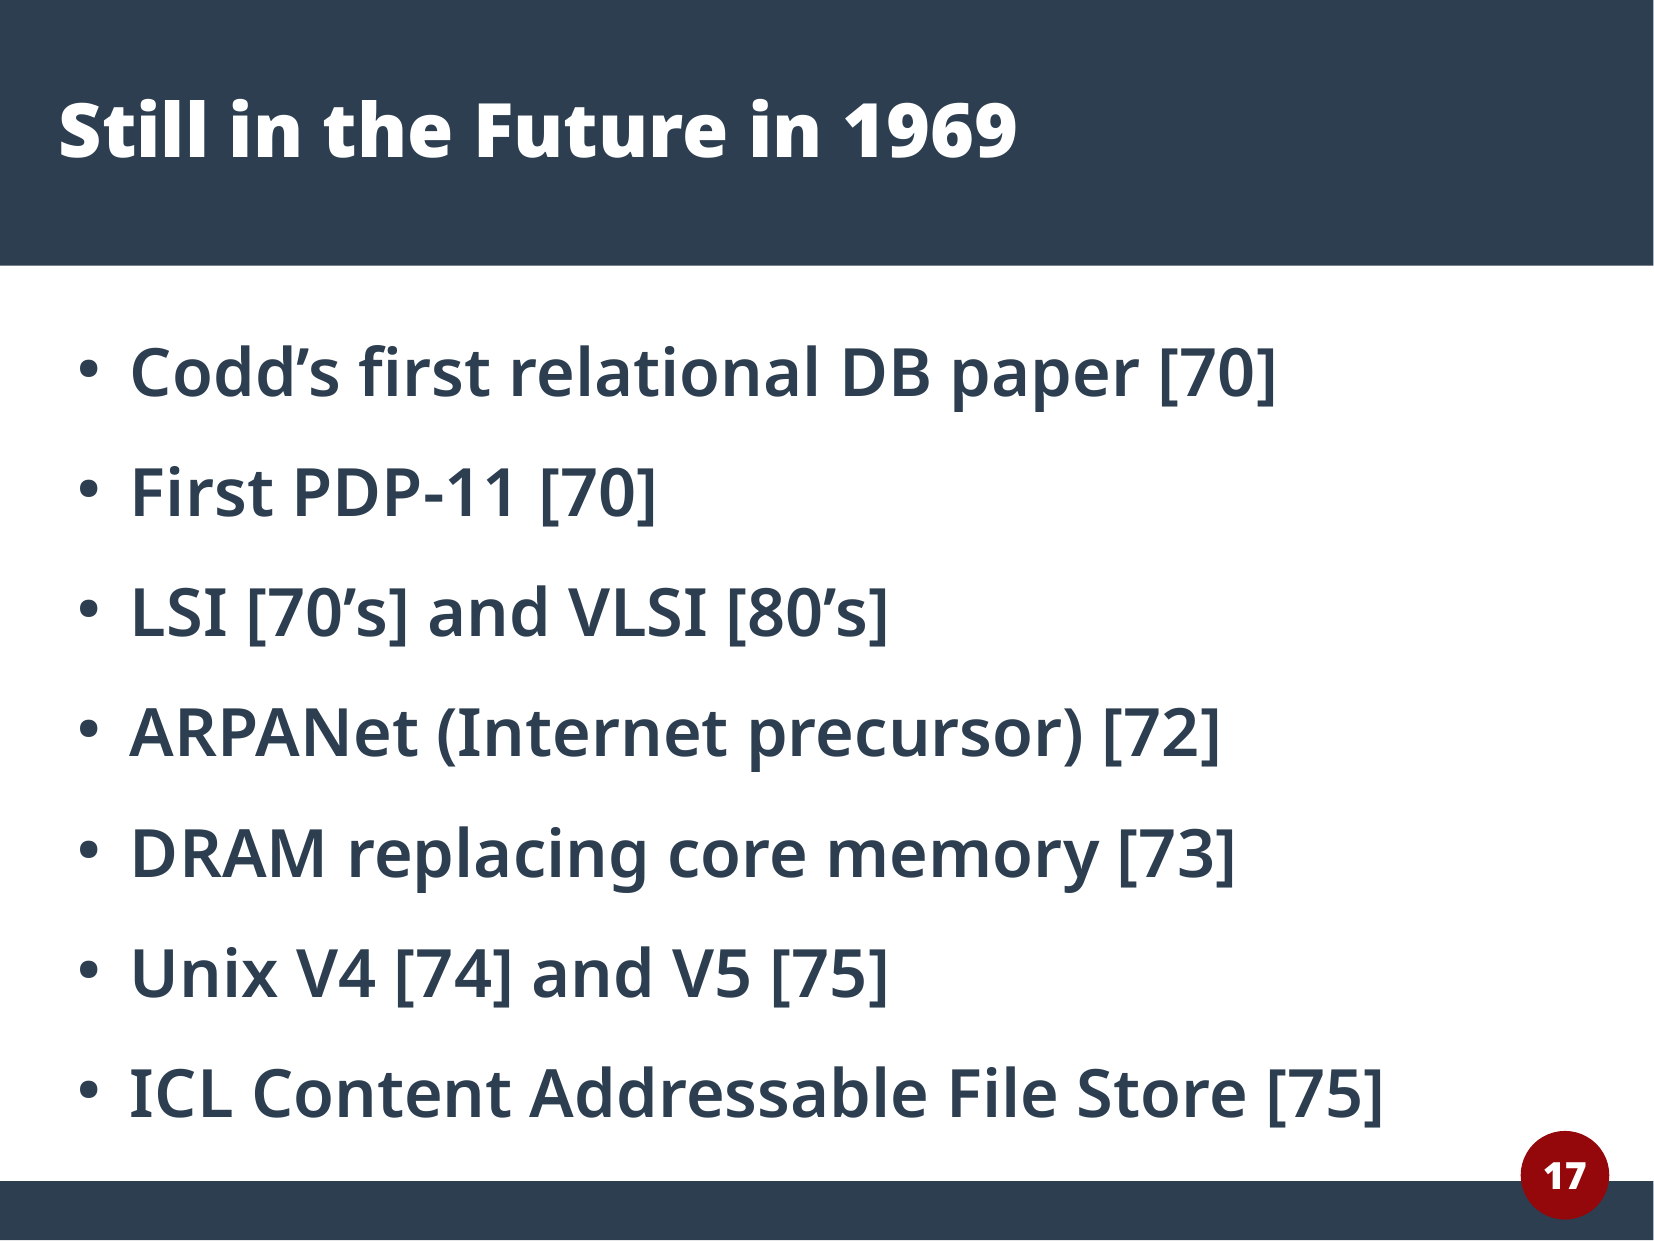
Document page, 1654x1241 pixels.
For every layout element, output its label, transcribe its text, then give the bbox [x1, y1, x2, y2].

list Codd’s first relational DB paper [70] First PDP-11 [70] LSI [70’s] and VLSI [80’s] ARPANet (Internet precursor) [72] DRAM replacing core memory [73] Unix V4 [74] and V5 [75] ICL Content Addressable File Store [75] [59, 324, 1595, 1152]
title Still in the Future in 1969 [59, 49, 1595, 207]
